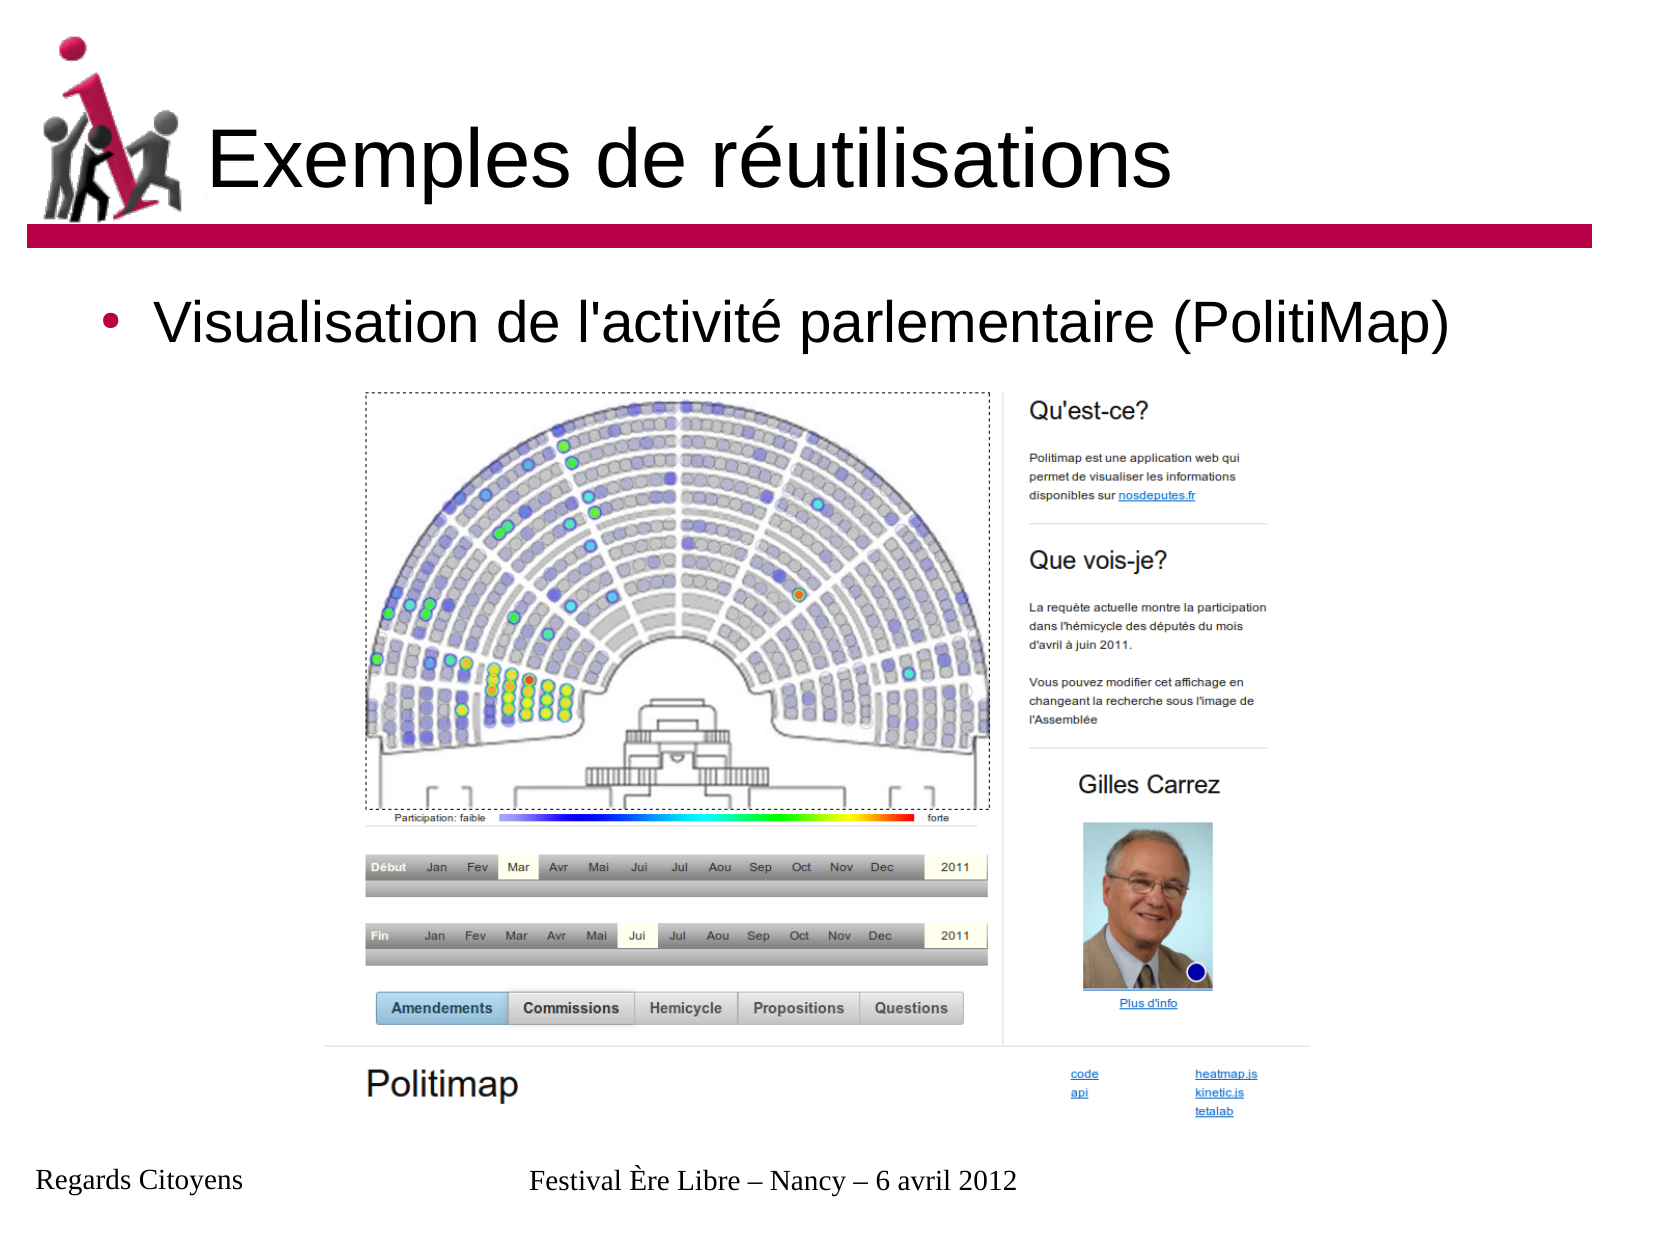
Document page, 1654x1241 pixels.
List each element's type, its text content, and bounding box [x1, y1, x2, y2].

picture [295, 383, 1328, 1135]
list Visualisation de l'activité parlementaire (PolitiMap) [82, 290, 1571, 1109]
picture [27, 31, 208, 224]
title Exemples de réutilisations [206, 55, 1595, 263]
